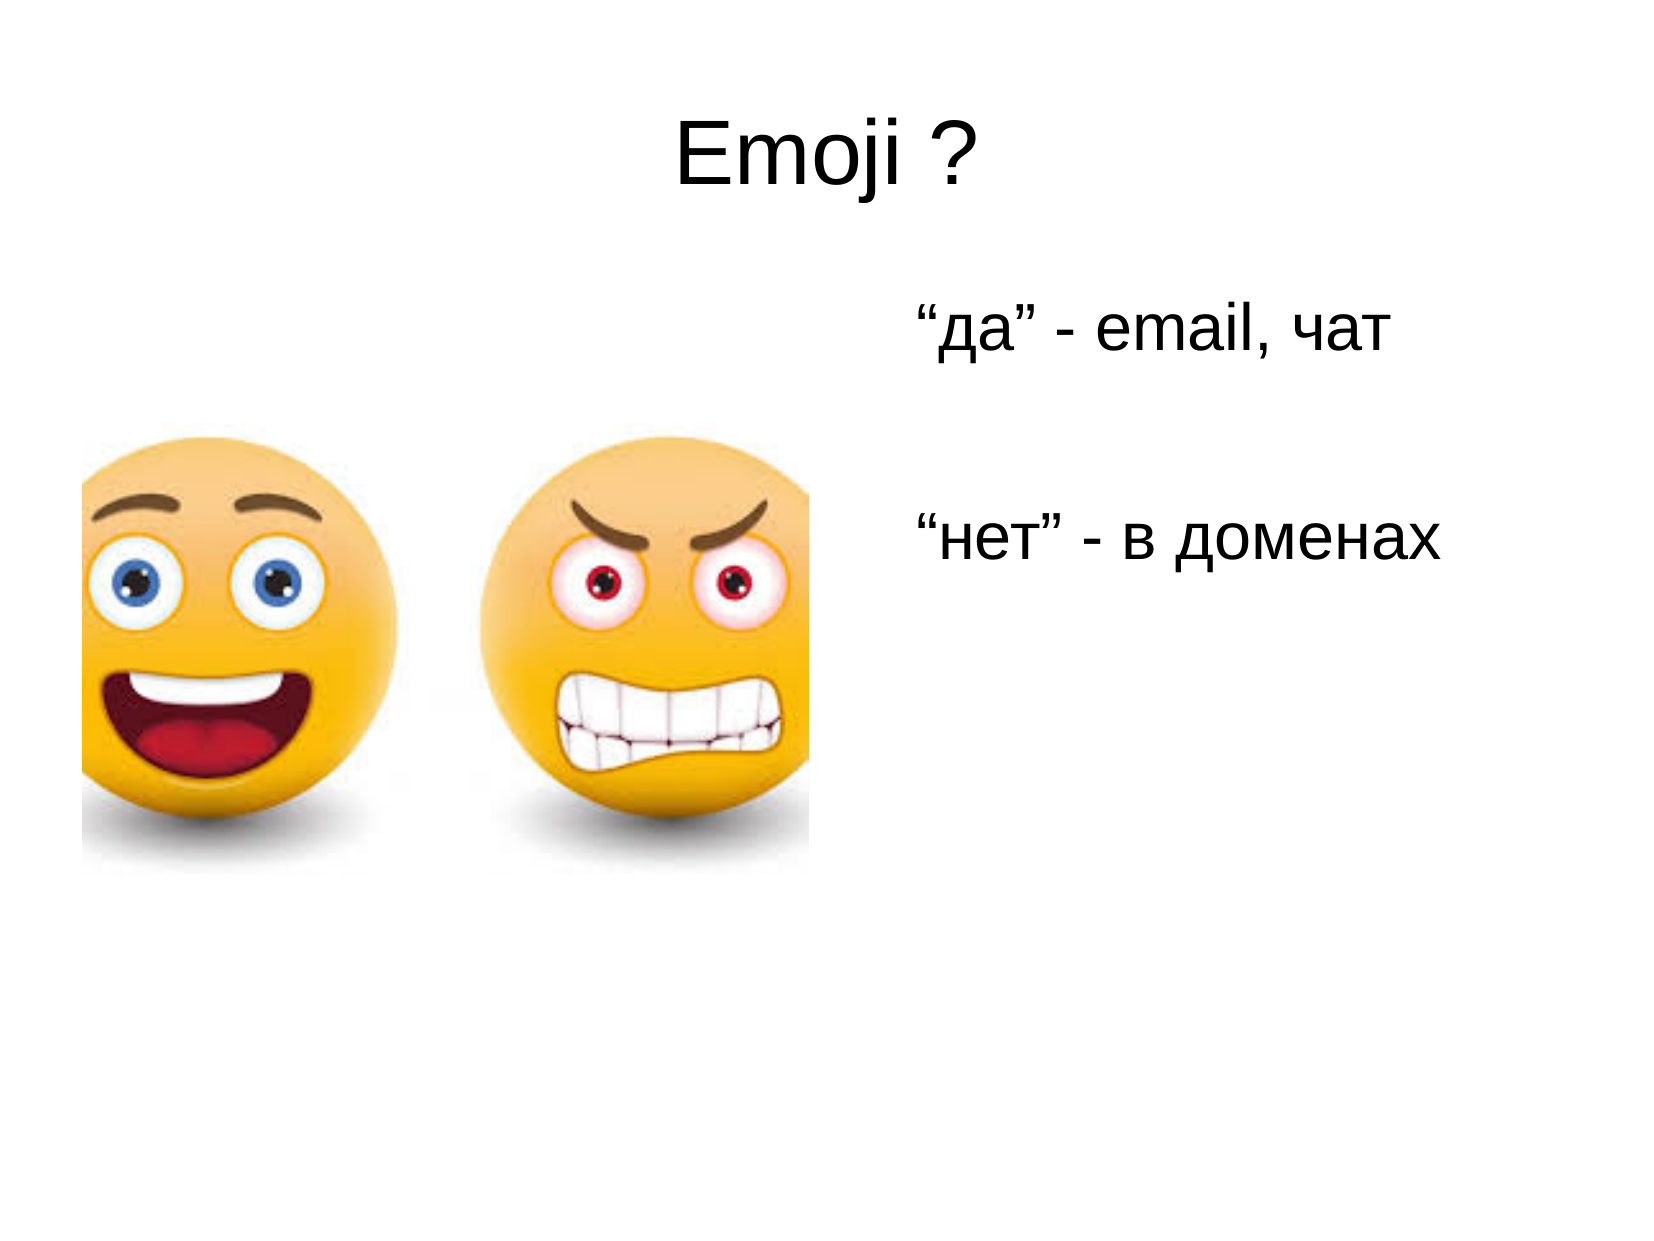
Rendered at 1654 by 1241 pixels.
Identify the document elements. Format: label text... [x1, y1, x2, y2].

title Emoji ? [82, 49, 1571, 257]
picture [82, 423, 809, 877]
list “да” - email, чат “нет” - в доменах [845, 290, 1572, 1010]
